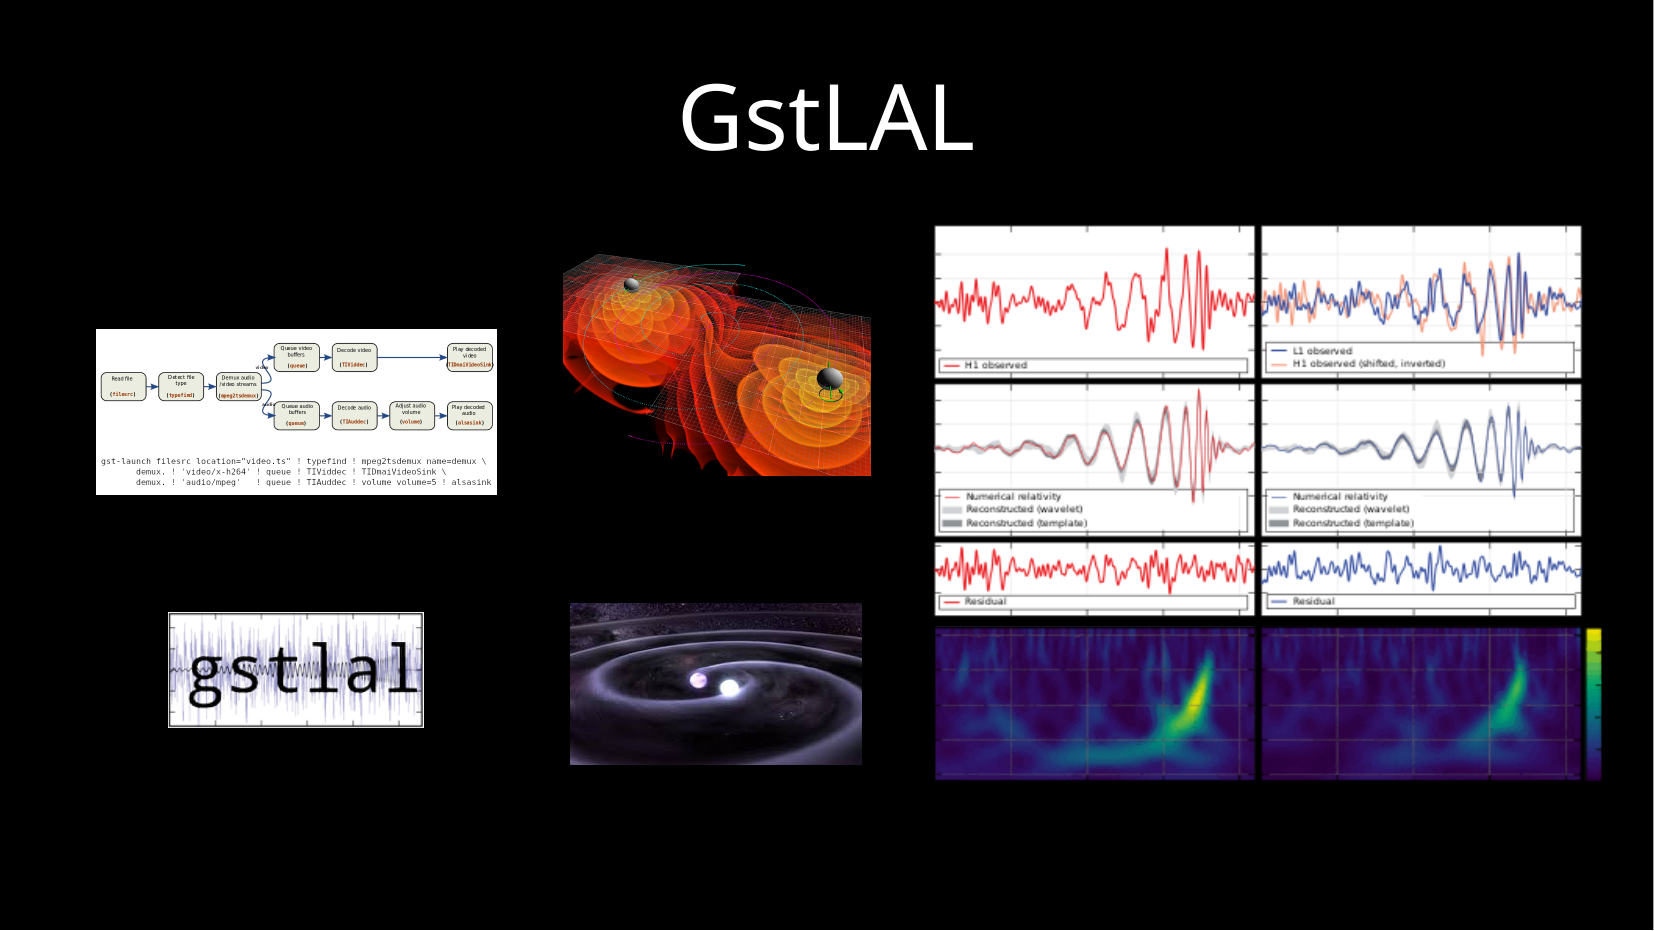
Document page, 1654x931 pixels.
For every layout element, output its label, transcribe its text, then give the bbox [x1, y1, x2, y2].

picture [570, 603, 862, 766]
picture [168, 612, 424, 728]
picture [96, 329, 497, 496]
picture [563, 192, 1650, 852]
title GstLAL [82, 37, 1571, 193]
